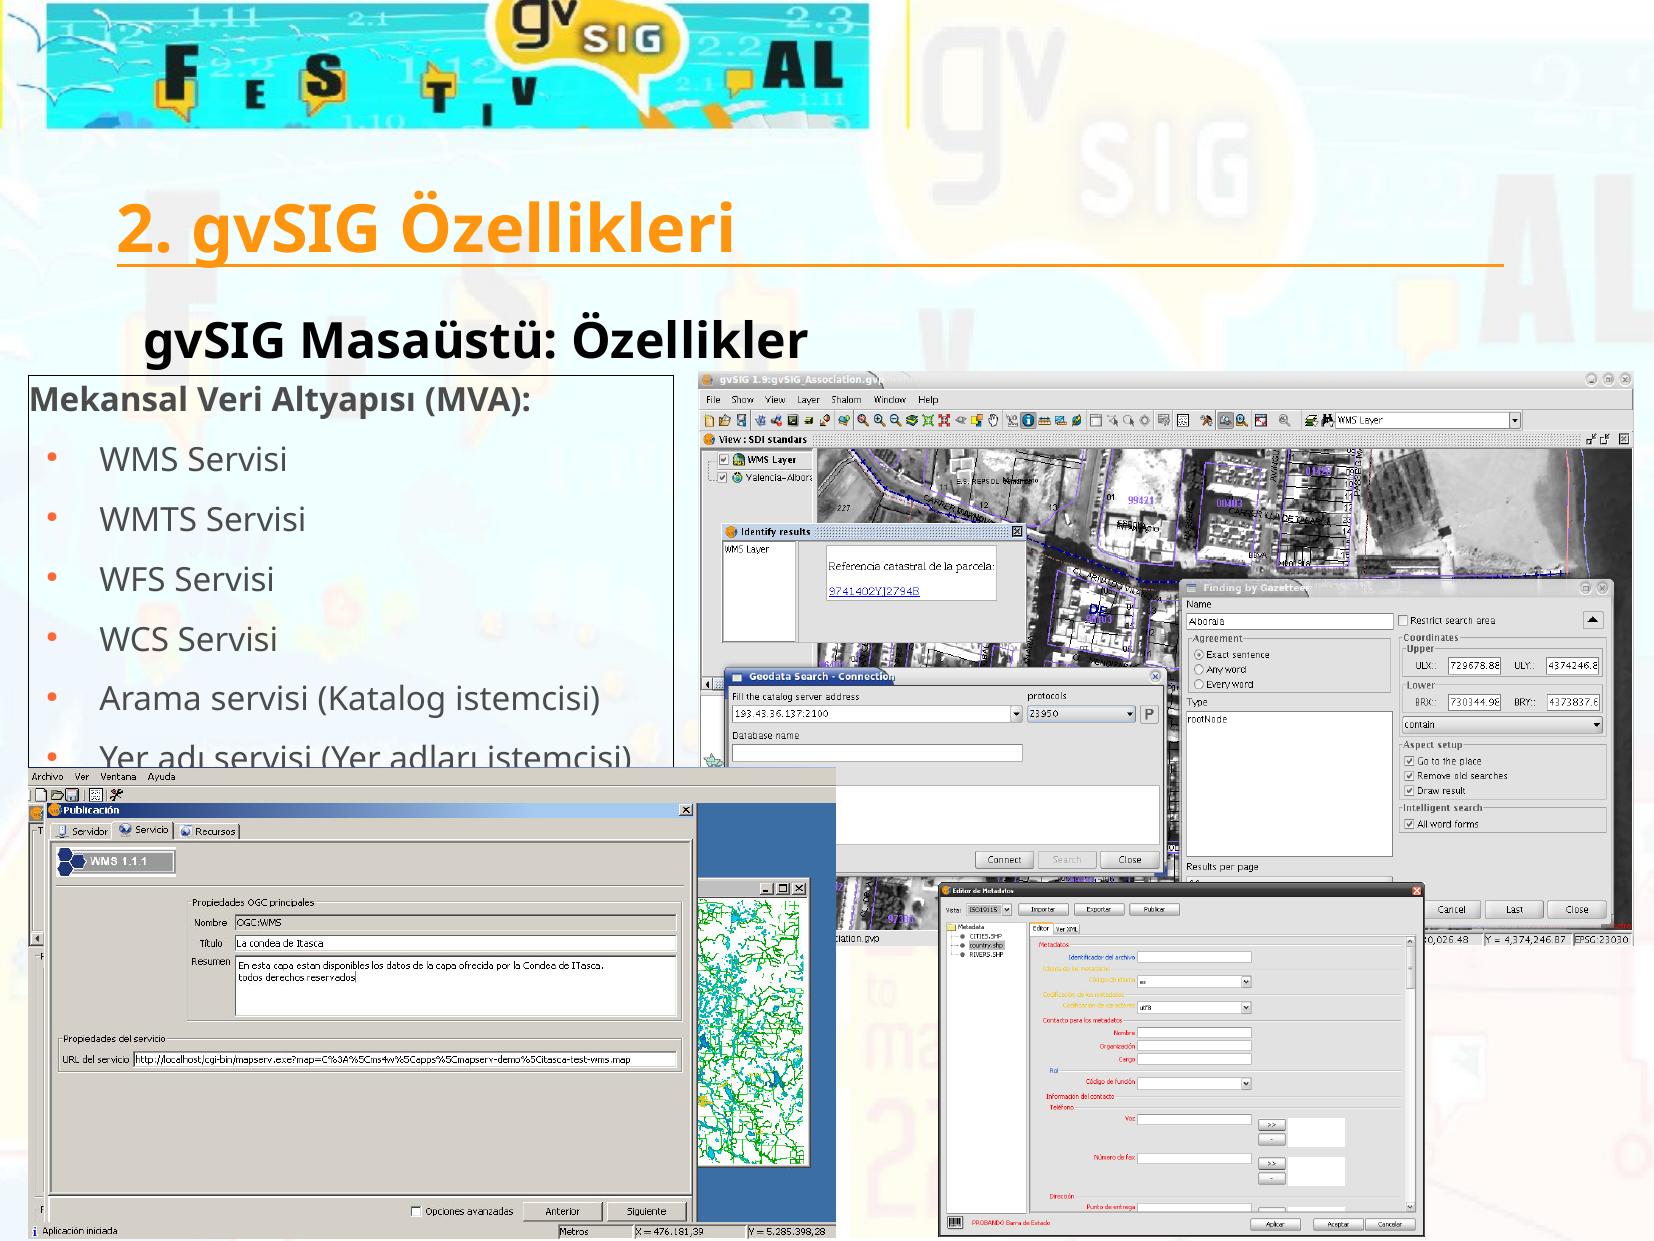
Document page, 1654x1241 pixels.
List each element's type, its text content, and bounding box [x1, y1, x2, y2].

picture [0, 0, 1654, 1241]
title 2. gvSIG Özellikleri [116, 177, 1605, 276]
title gvSIG Masaüstü: Özellikler [143, 260, 1439, 419]
list Mekansal Veri Altyapısı (MVA): WMS Servisi WMTS Servisi WFS Servisi WCS Servisi Arama servisi (Katalog istemcisi) Yer adı servisi (Yer adları istemcisi) [28, 375, 674, 767]
